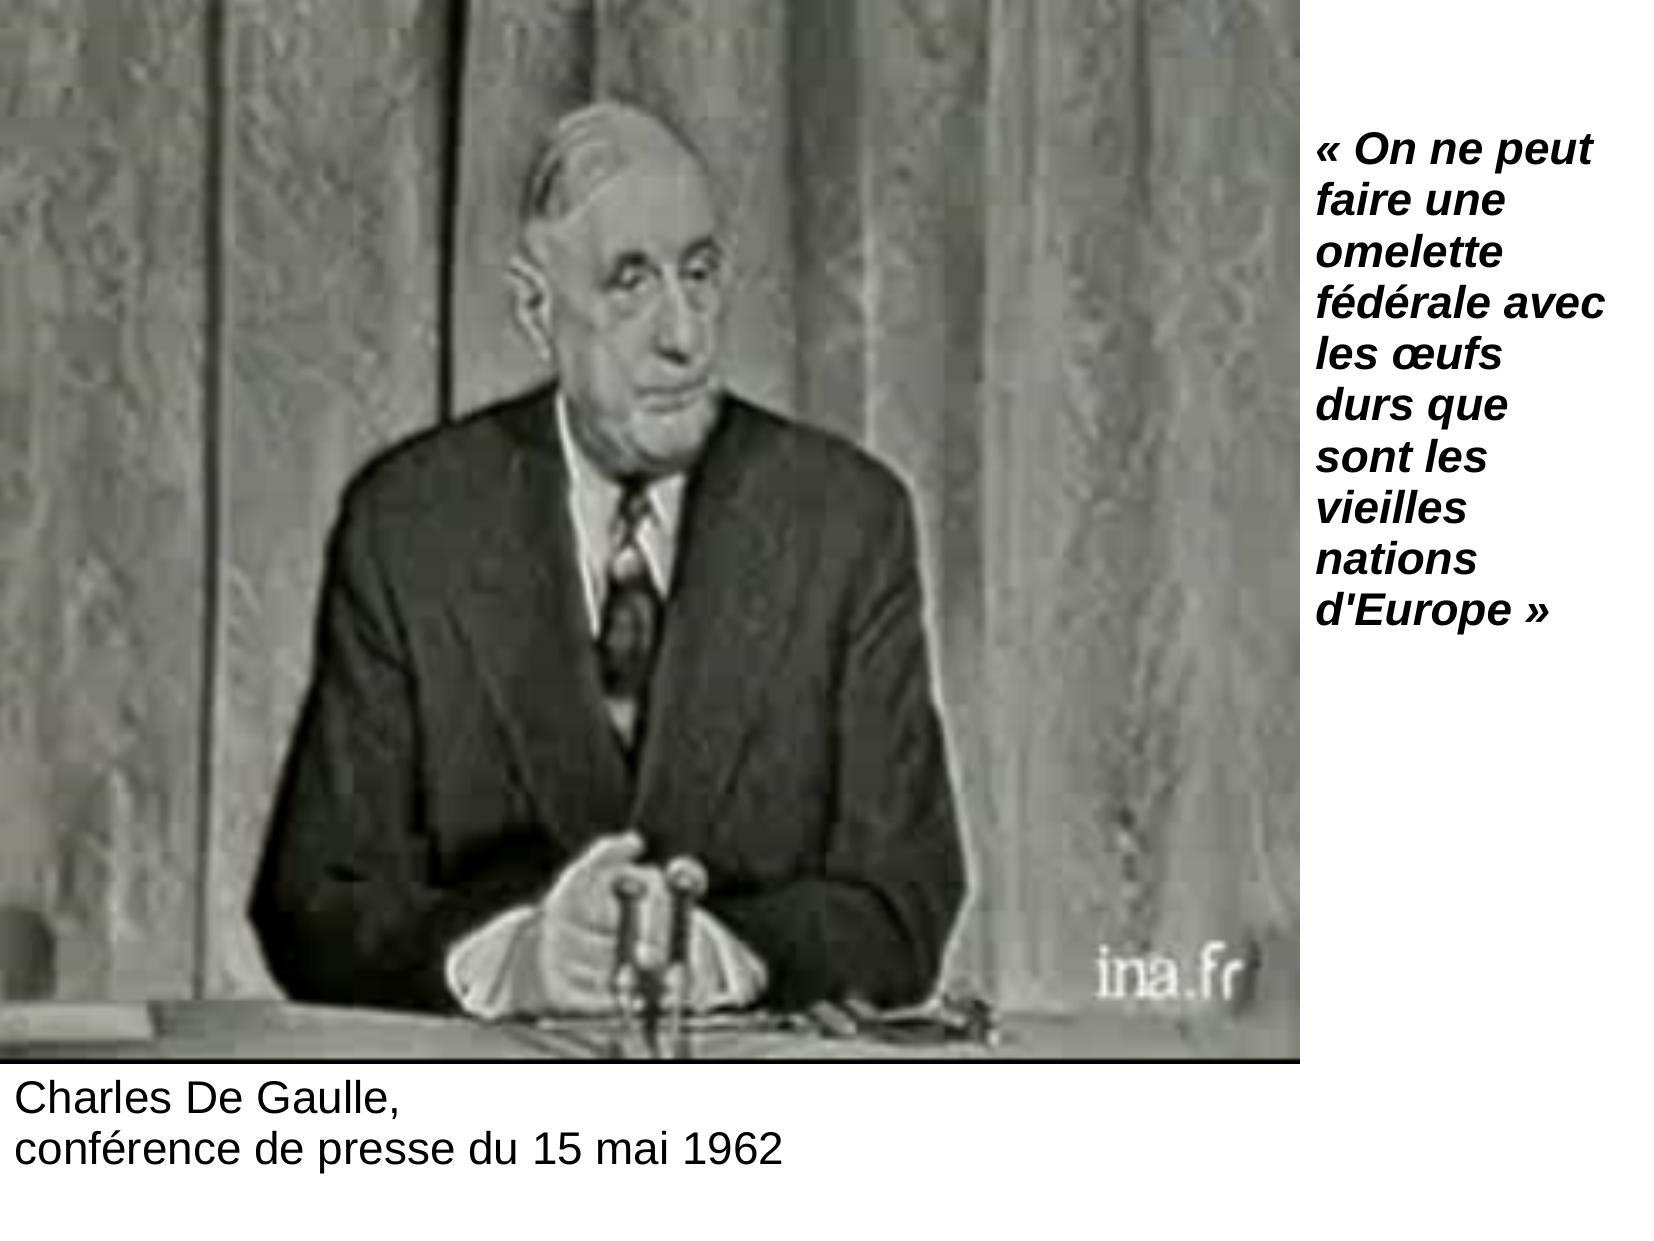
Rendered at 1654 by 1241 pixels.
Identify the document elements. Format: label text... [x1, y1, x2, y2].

text_box [0, 0, 1301, 1064]
text_box Charles De Gaulle, conférence de presse du 15 mai 1962 [0, 1064, 1450, 1182]
text_box « On ne peut faire une omelette fédérale avec les œufs durs que sont les vieilles nations d'Europe » [1300, 115, 1629, 700]
